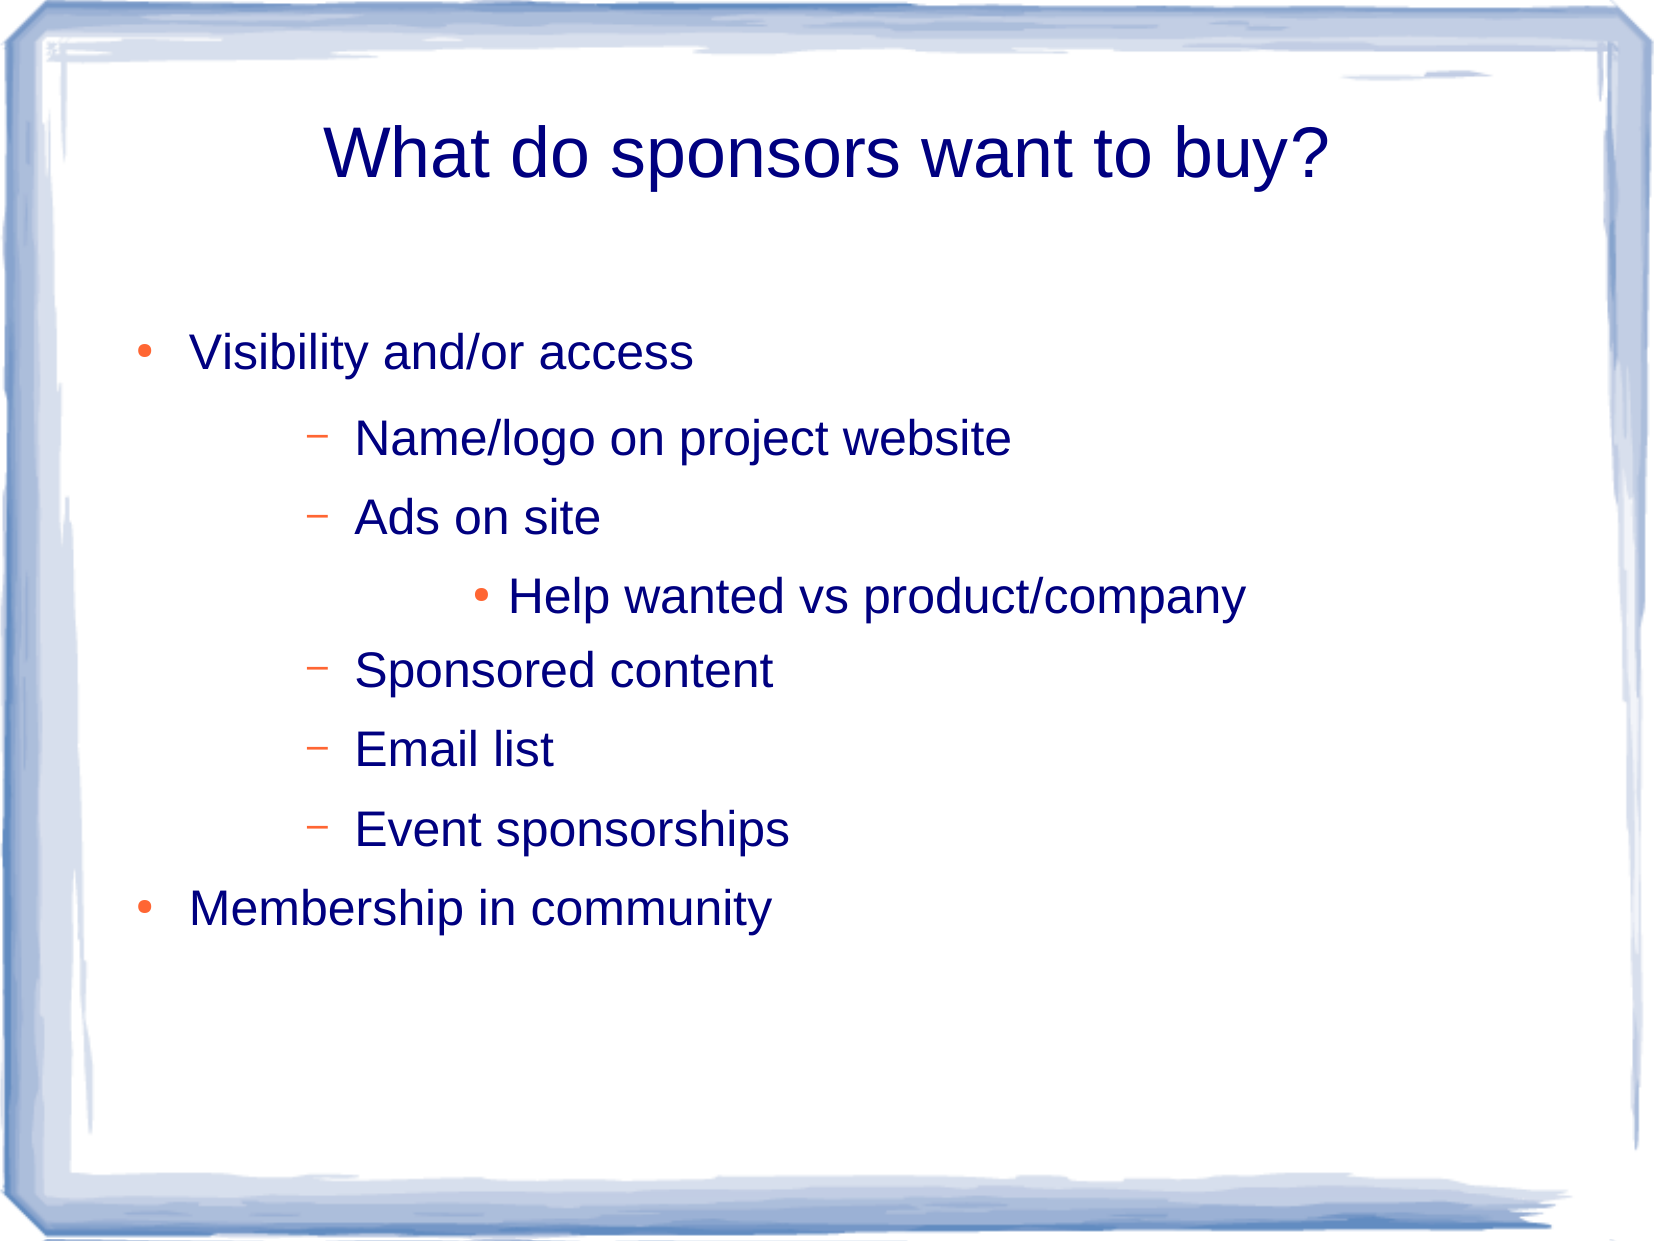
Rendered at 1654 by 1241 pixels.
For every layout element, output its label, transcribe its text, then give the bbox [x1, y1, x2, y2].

title What do sponsors want to buy? [82, 49, 1571, 257]
list Visibility and/or access Name/logo on project website Ads on site Help wanted vs product/company Sponsored content Email list Event sponsorships Membership in community [118, 324, 1571, 1022]
picture [0, 0, 1654, 1241]
